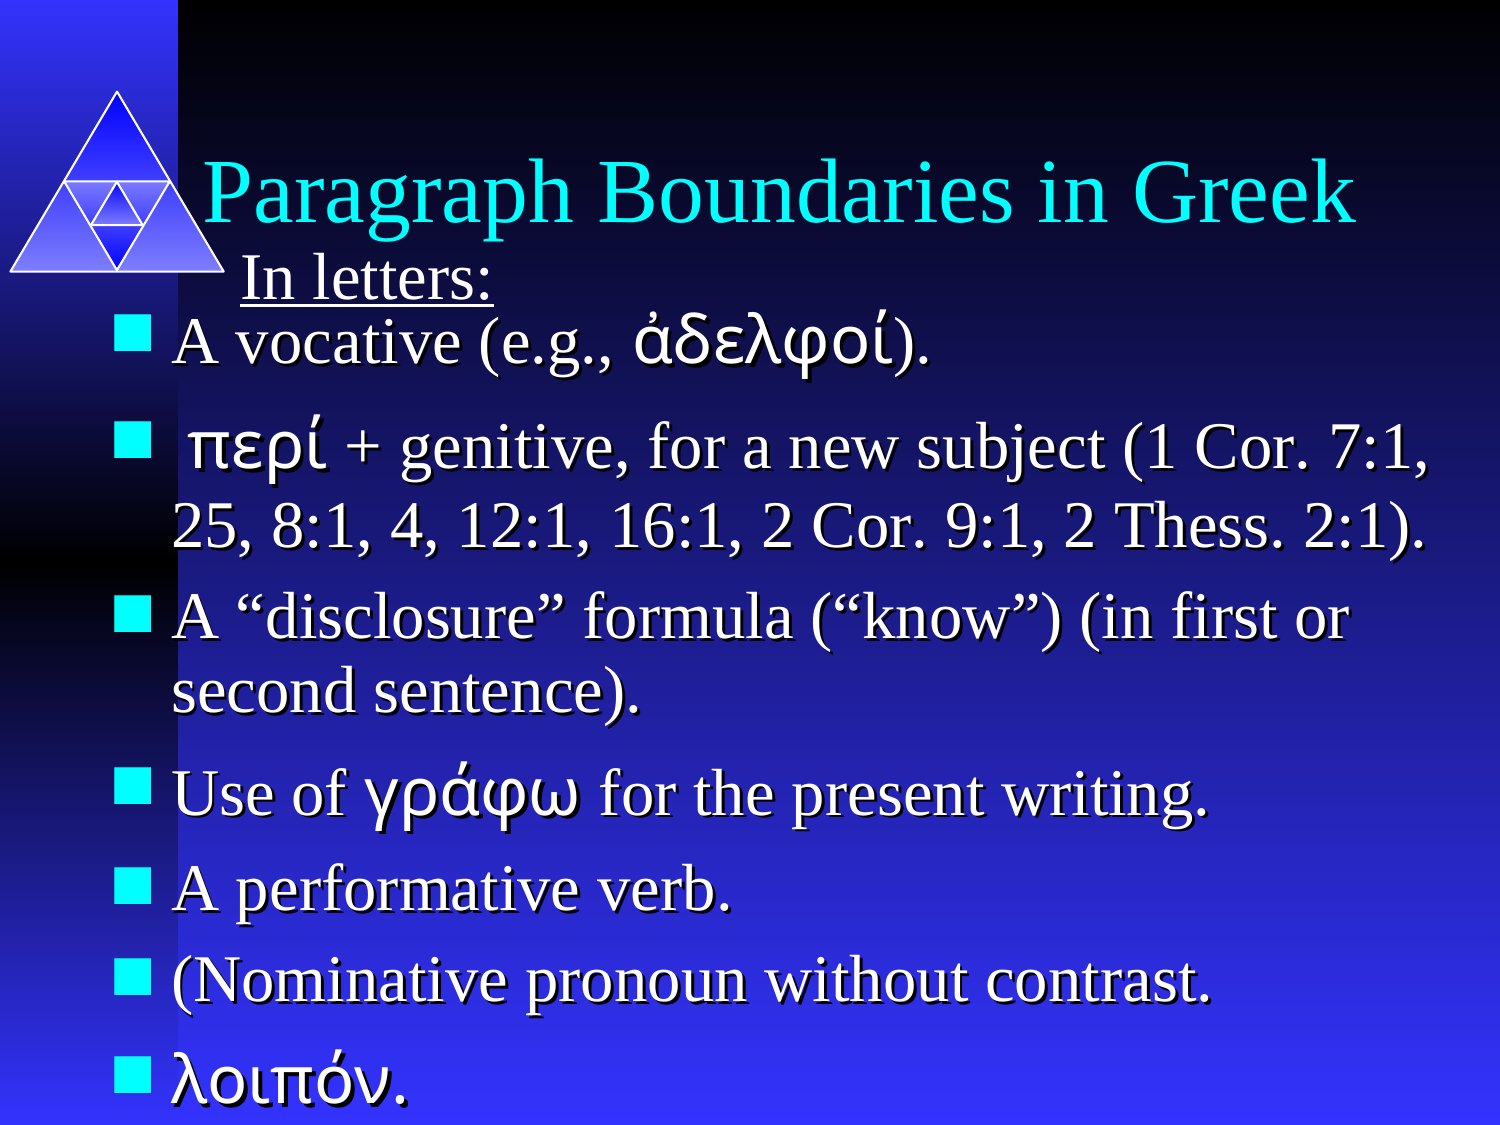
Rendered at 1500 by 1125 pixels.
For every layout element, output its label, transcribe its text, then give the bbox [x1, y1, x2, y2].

title Paragraph Boundaries in Greek [187, 99, 1463, 288]
list A vocative (e.g., ἀδελφοί). περί + genitive, for a new subject (1 Cor. 7:1, 25, 8:1, 4, 12:1, 16:1, 2 Cor. 9:1, 2 Thess. 2:1). A “disclosure” formula (“know”) (in first or second sentence). Use of γράφω for the present writing. A performative verb. (Nominative pronoun without contrast. λοιπόν. [99, 288, 1463, 1125]
text_box In letters: [225, 237, 588, 322]
